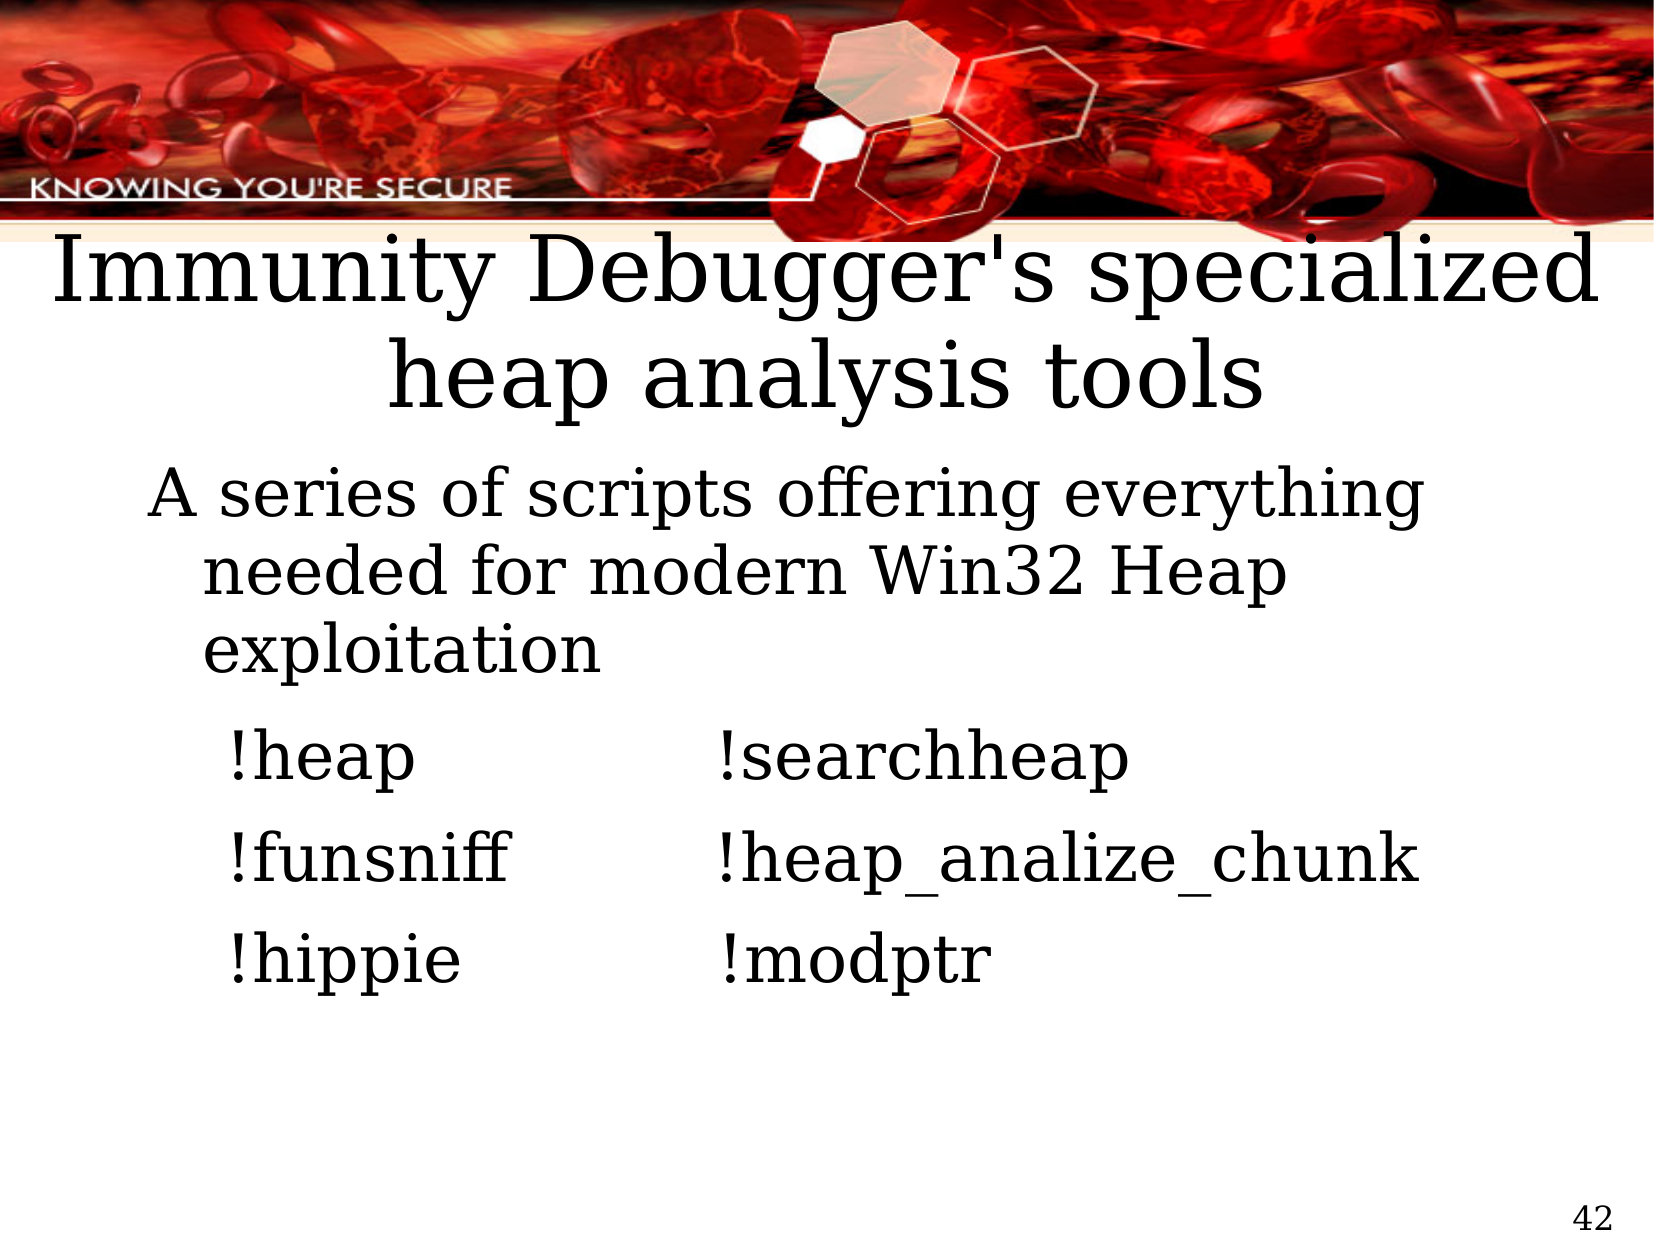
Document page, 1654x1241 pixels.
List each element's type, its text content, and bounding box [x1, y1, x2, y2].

title Immunity Debugger's specialized heap analysis tools [0, 215, 1654, 430]
list A series of scripts offering everything needed for modern Win32 Heap exploitation !heap !searchheap !funsniff !heap_analize_chunk !hippie !modptr [131, 454, 1544, 1189]
picture [0, 0, 1654, 215]
